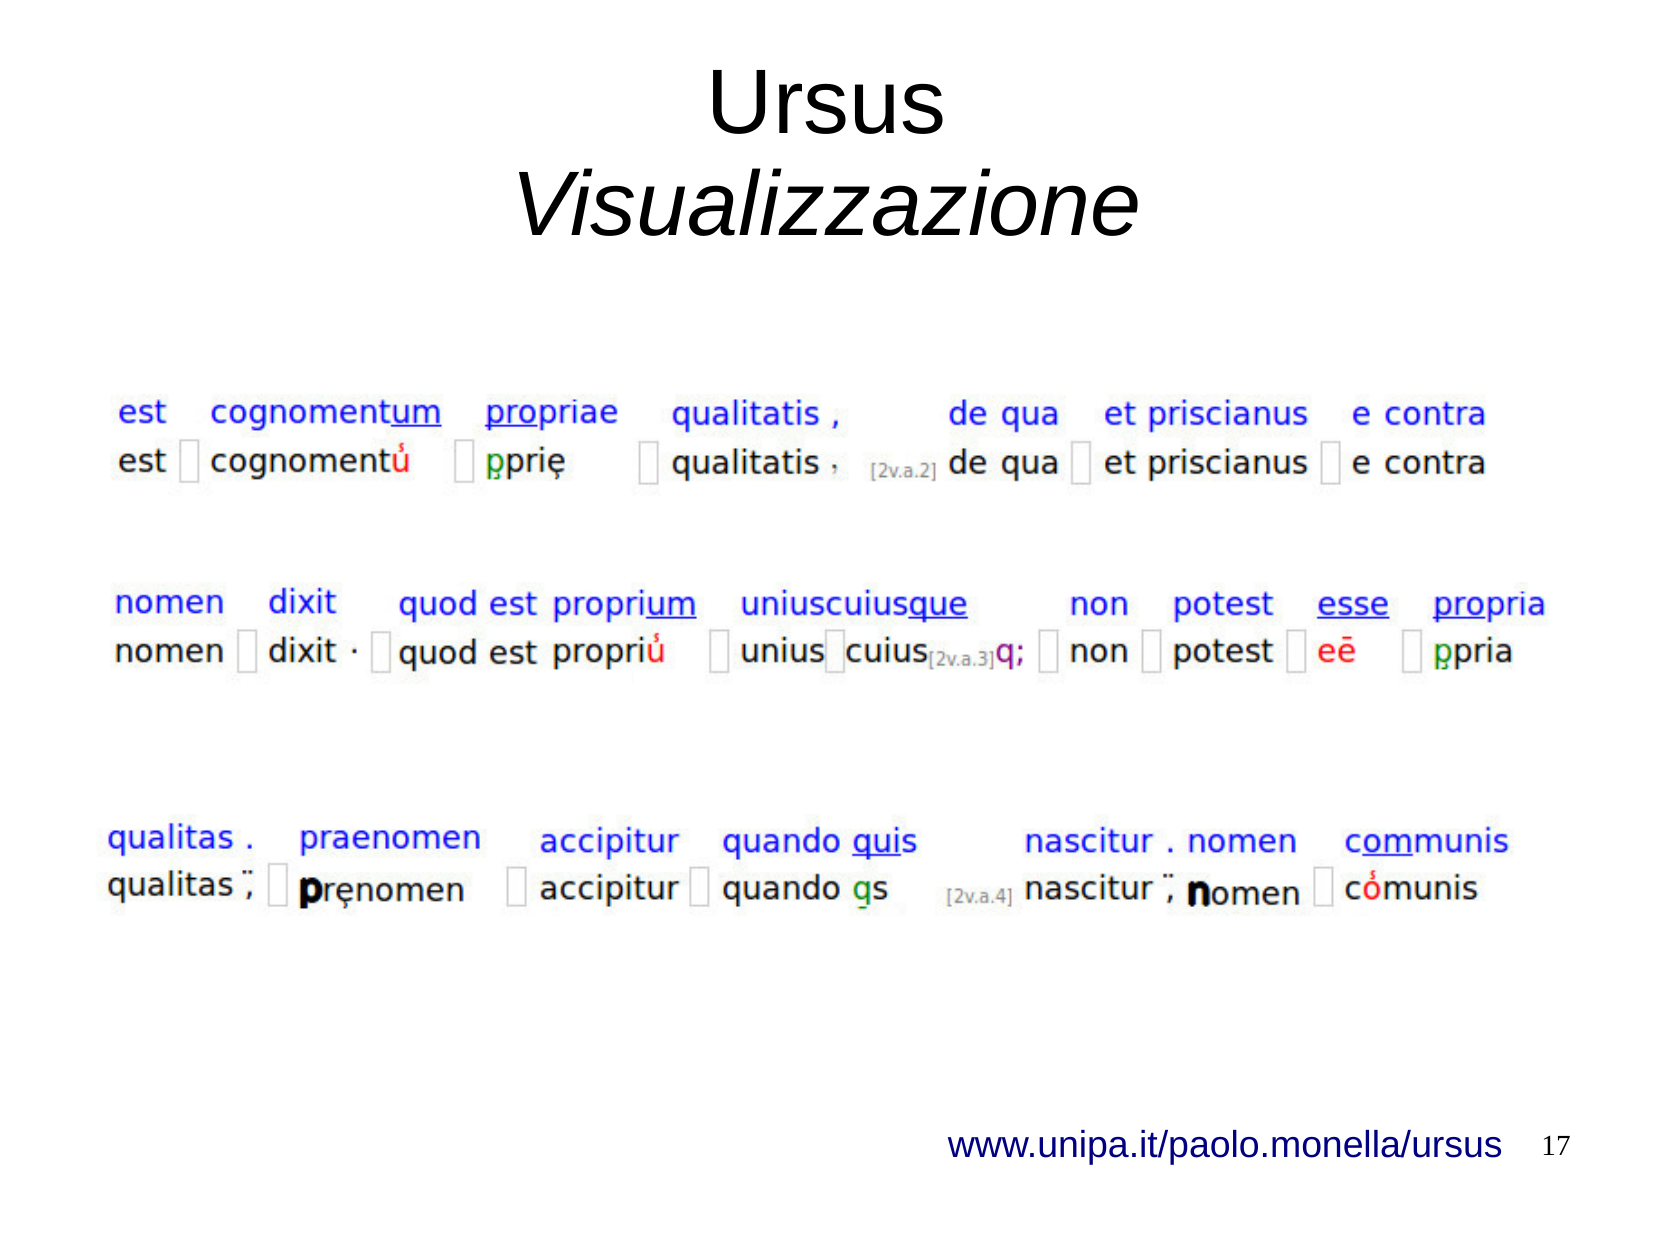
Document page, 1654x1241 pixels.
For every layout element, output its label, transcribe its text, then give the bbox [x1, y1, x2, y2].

text_box www.unipa.it/paolo.monella/ursus [933, 1116, 1548, 1216]
picture [82, 351, 1549, 945]
title Ursus Visualizzazione [82, 49, 1571, 257]
